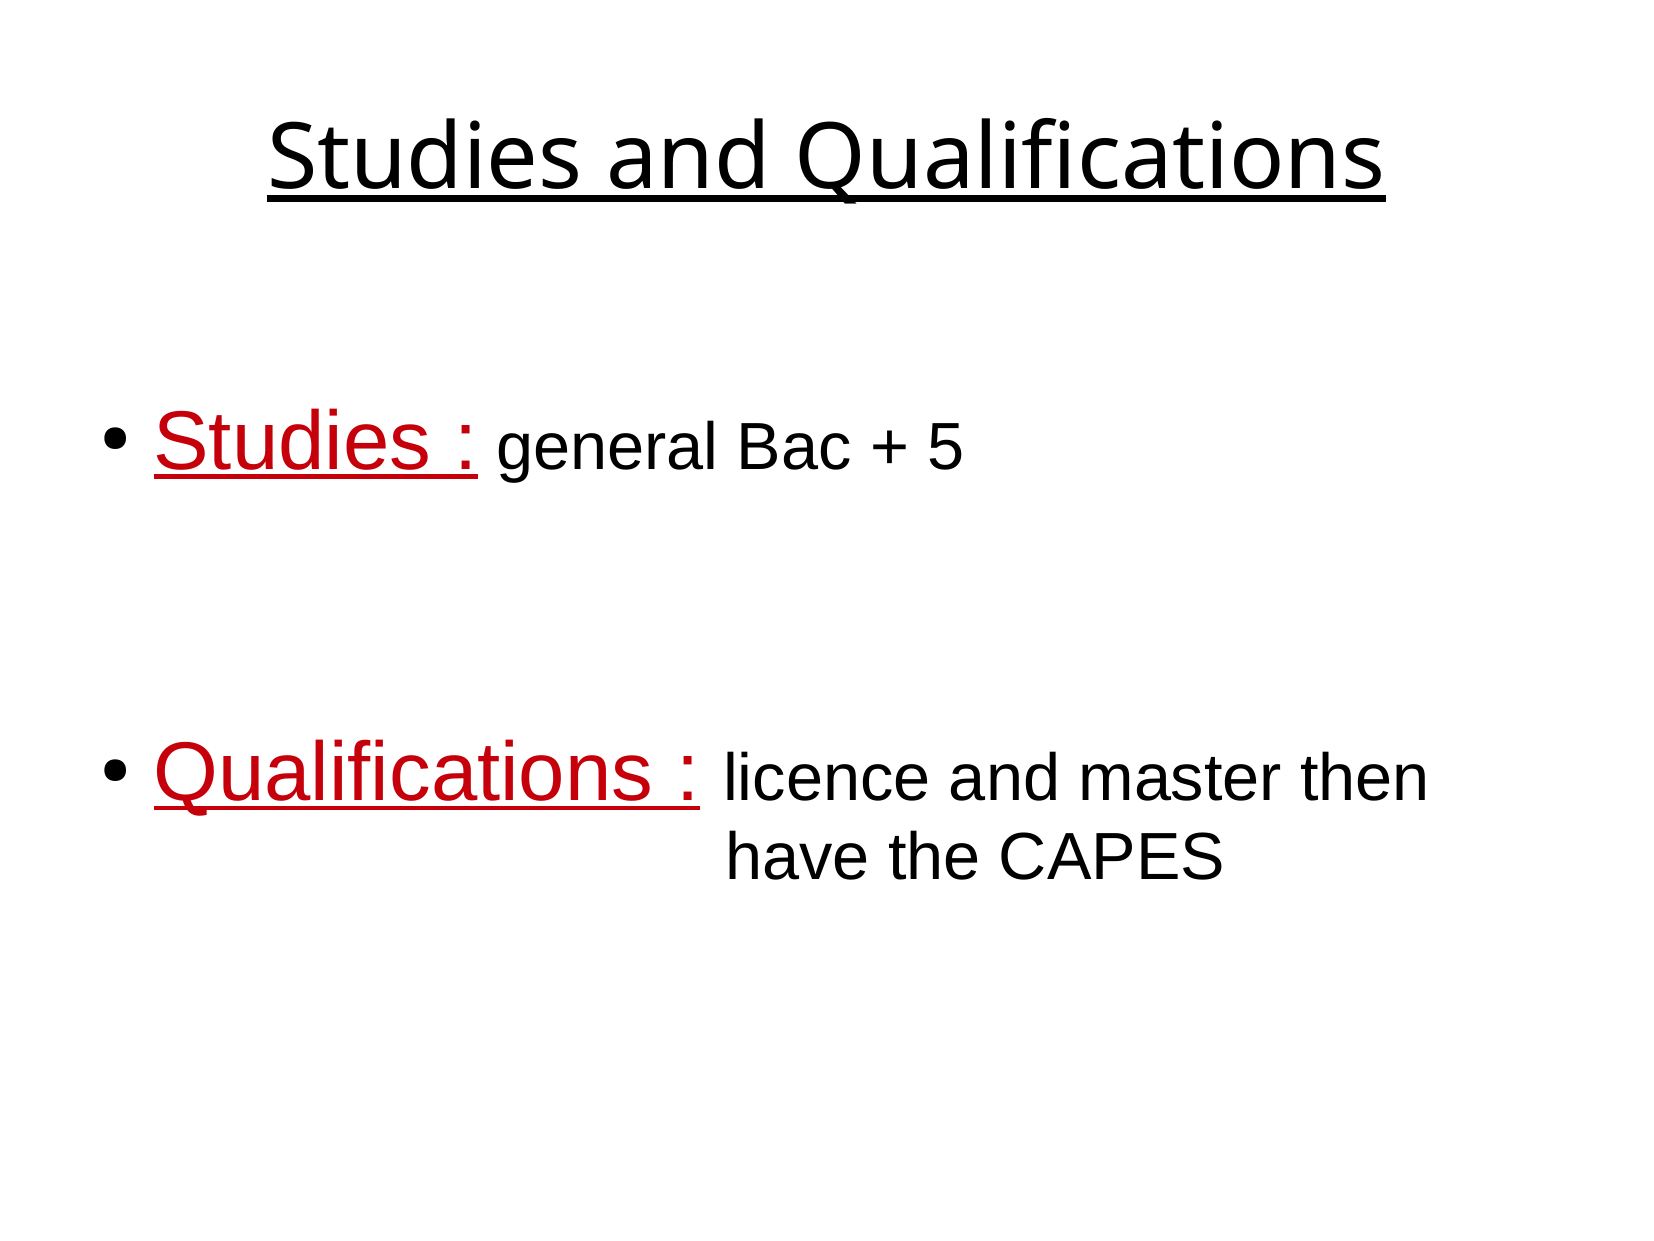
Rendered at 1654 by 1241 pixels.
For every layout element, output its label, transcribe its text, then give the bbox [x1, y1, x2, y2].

title Studies and Qualifications [82, 49, 1571, 257]
list Studies : general Bac + 5 Qualifications : licence and master then have the CAPES [82, 290, 1571, 1109]
